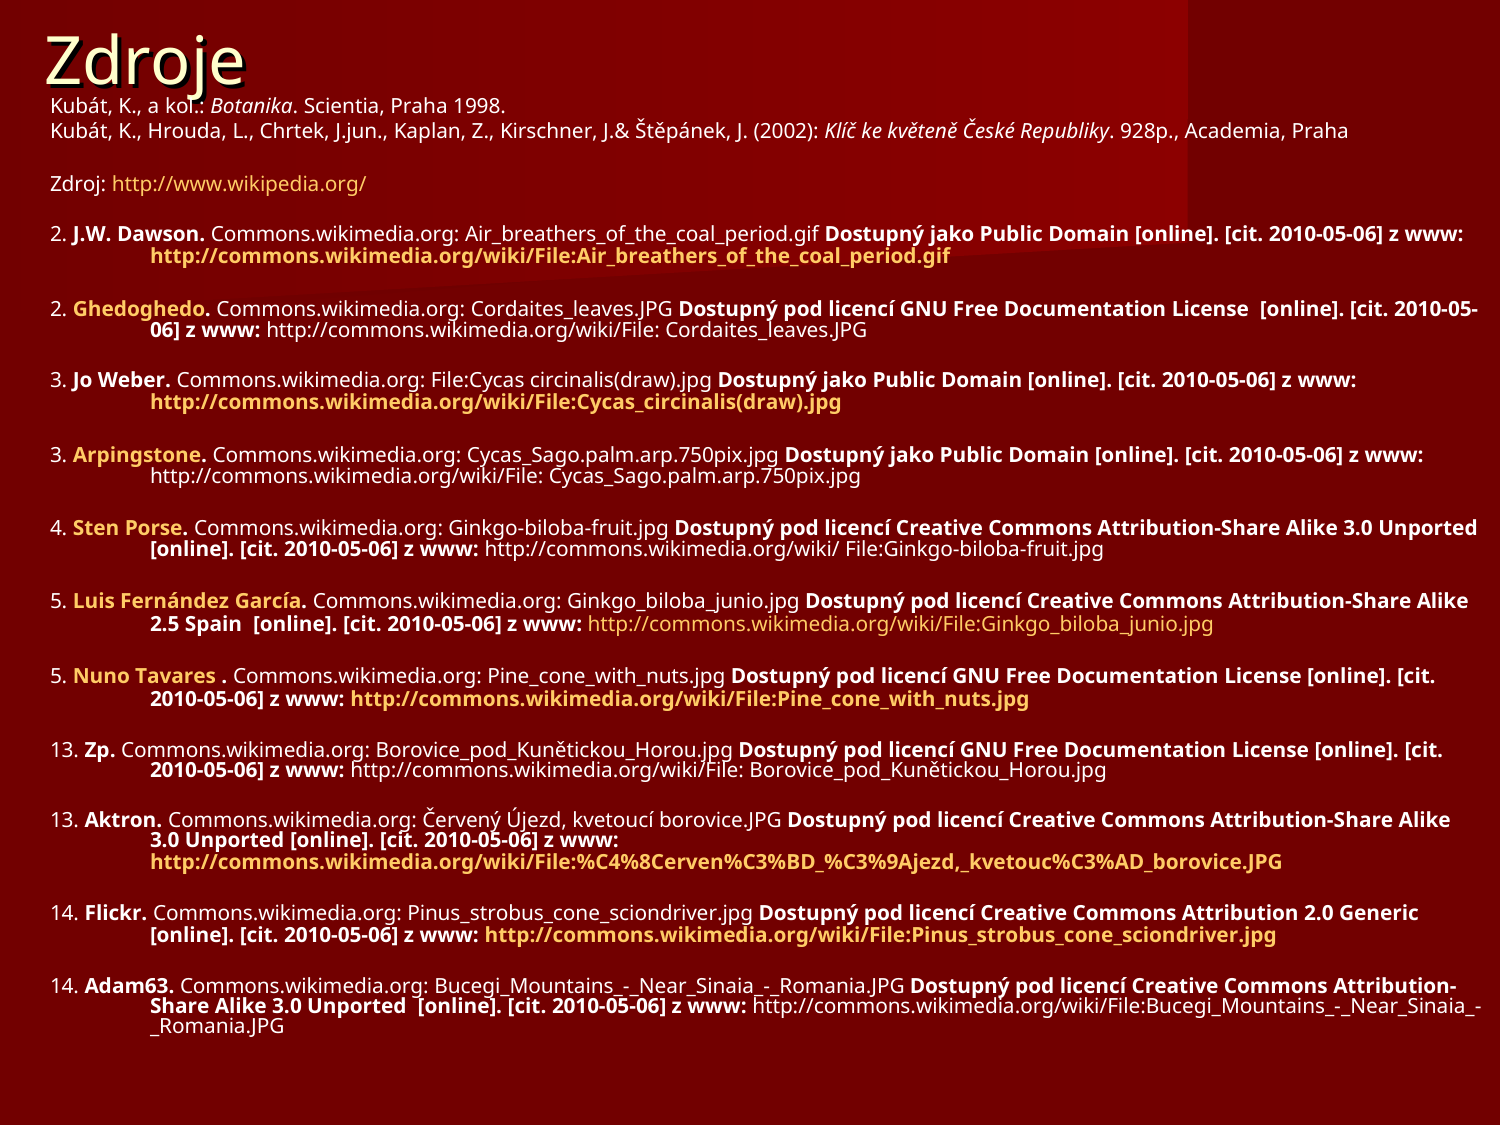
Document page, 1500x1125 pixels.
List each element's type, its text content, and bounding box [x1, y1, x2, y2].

title Zdroje [29, 0, 1380, 116]
list Kubát, K., a kol.: Botanika. Scientia, Praha 1998. Kubát, K., Hrouda, L., Chrtek, J.jun., Kaplan, Z., Kirschner, J.& Štěpánek, J. (2002): Klíč ke květeně České Republiky. 928p., Academia, Praha Zdroj: http://www.wikipedia.org/ 2. J.W. Dawson. Commons.wikimedia.org: Air_breathers_of_the_coal_period.gif Dostupný jako Public Domain [online]. [cit. 2010-05-06] z www: http://commons.wikimedia.org/wiki/File:Air_breathers_of_the_coal_period.gif 2. Ghedoghedo. Commons.wikimedia.org: Cordaites_leaves.JPG Dostupný pod licencí GNU Free Documentation License [online]. [cit. 2010-05-06] z www: http://commons.wikimedia.org/wiki/File: Cordaites_leaves.JPG 3. Jo Weber. Commons.wikimedia.org: File:Cycas circinalis(draw).jpg Dostupný jako Public Domain [online]. [cit. 2010-05-06] z www: http://commons.wikimedia.org/wiki/File:Cycas_circinalis(draw).jpg 3. Arpingstone. Commons.wikimedia.org: Cycas_Sago.palm.arp.750pix.jpg Dostupný jako Public Domain [online]. [cit. 2010-05-06] z www: http://commons.wikimedia.org/wiki/File: Cycas_Sago.palm.arp.750pix.jpg 4. Sten Porse. Commons.wikimedia.org: Ginkgo-biloba-fruit.jpg Dostupný pod licencí Creative Commons Attribution-Share Alike 3.0 Unported [online]. [cit. 2010-05-06] z www: http://commons.wikimedia.org/wiki/ File:Ginkgo-biloba-fruit.jpg 5. Luis Fernández García. Commons.wikimedia.org: Ginkgo_biloba_junio.jpg Dostupný pod licencí Creative Commons Attribution-Share Alike 2.5 Spain [online]. [cit. 2010-05-06] z www: http://commons.wikimedia.org/wiki/File:Ginkgo_biloba_junio.jpg 5. Nuno Tavares . Commons.wikimedia.org: Pine_cone_with_nuts.jpg Dostupný pod licencí GNU Free Documentation License [online]. [cit. 2010-05-06] z www: http://commons.wikimedia.org/wiki/File:Pine_cone_with_nuts.jpg 13. Zp. Commons.wikimedia.org: Borovice_pod_Kunětickou_Horou.jpg Dostupný pod licencí GNU Free Documentation License [online]. [cit. 2010-05-06] z www: http://commons.wikimedia.org/wiki/File: Borovice_pod_Kunětickou_Horou.jpg 13. Aktron. Commons.wikimedia.org: Červený Újezd, kvetoucí borovice.JPG Dostupný pod licencí Creative Commons Attribution-Share Alike 3.0 Unported [online]. [cit. 2010-05-06] z www: http://commons.wikimedia.org/wiki/File:%C4%8Cerven%C3%BD_%C3%9Ajezd,_kvetouc%C3%AD_borovice.JPG 14. Flickr. Commons.wikimedia.org: Pinus_strobus_cone_sciondriver.jpg Dostupný pod licencí Creative Commons Attribution 2.0 Generic [online]. [cit. 2010-05-06] z www: http://commons.wikimedia.org/wiki/File:Pinus_strobus_cone_sciondriver.jpg 14. Adam63. Commons.wikimedia.org: Bucegi_Mountains_-_Near_Sinaia_-_Romania.JPG Dostupný pod licencí Creative Commons Attribution-Share Alike 3.0 Unported [online]. [cit. 2010-05-06] z www: http://commons.wikimedia.org/wiki/File:Bucegi_Mountains_-_Near_Sinaia_-_Romania.JPG [35, 90, 1500, 1125]
